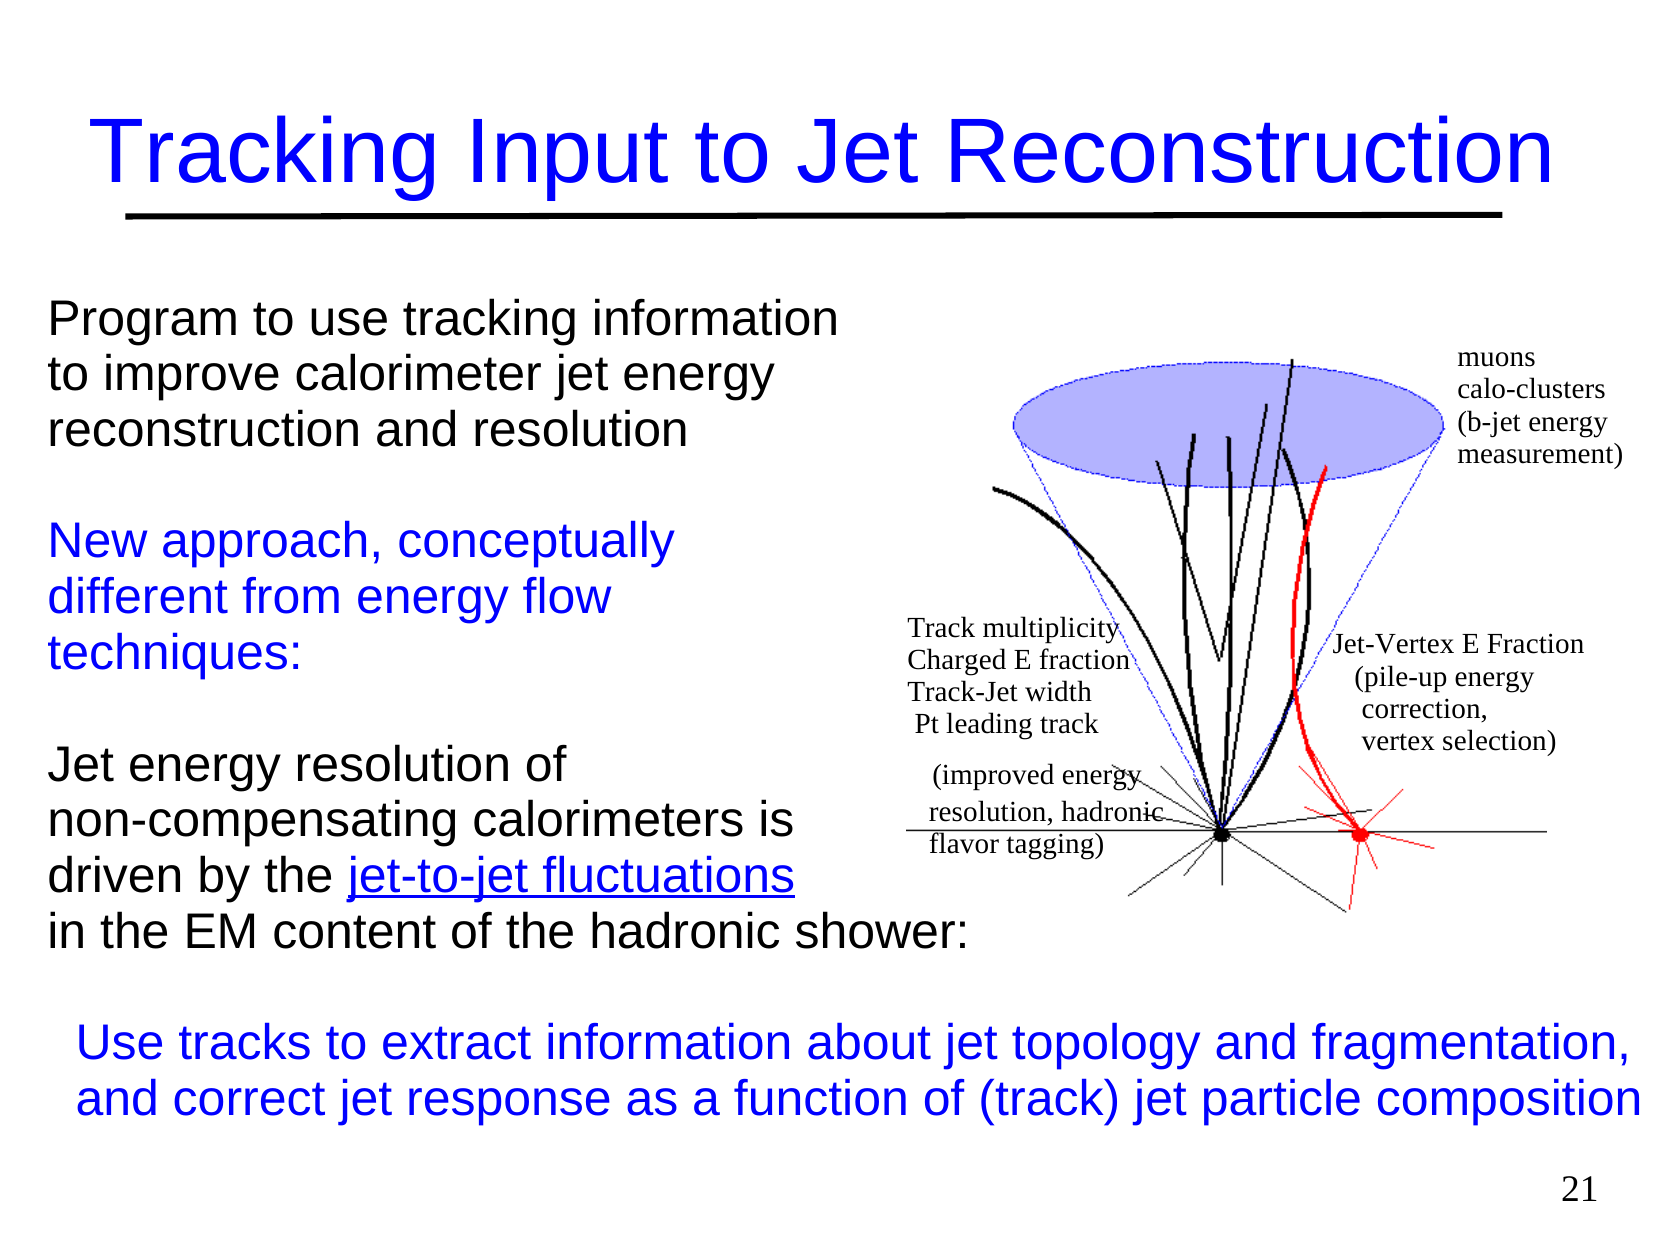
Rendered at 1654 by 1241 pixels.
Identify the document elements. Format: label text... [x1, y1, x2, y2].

text_box Tracking Input to Jet Reconstruction [88, 99, 1575, 214]
text_box Program to use tracking information to improve calorimeter jet energy reconstruction and resolution New approach, conceptually different from energy flow techniques: Jet energy resolution of non-compensating calorimeters is driven by the jet-to-jet fluctuations in the EM content of the hadronic shower: Use tracks to extract information about jet topology and fragmentation, and correct jet response as a function of (track) jet particle composition [32, 282, 1654, 1134]
